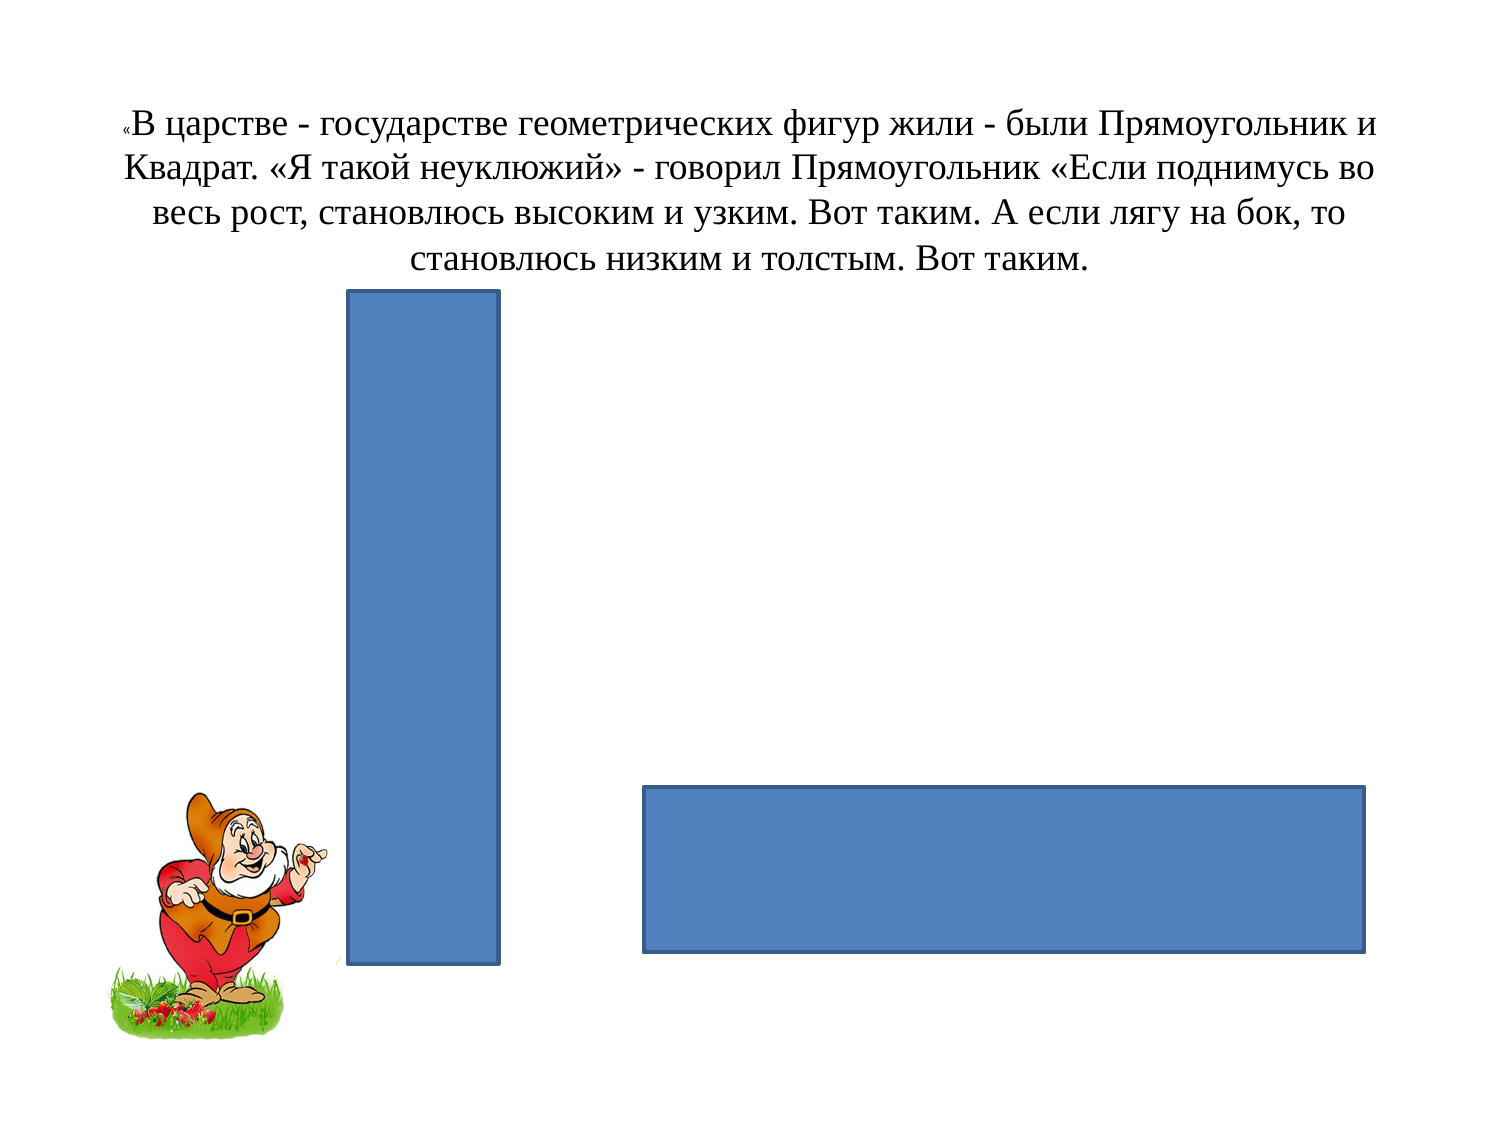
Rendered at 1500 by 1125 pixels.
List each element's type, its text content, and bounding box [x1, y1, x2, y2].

picture [100, 786, 433, 1040]
text_box [348, 291, 498, 964]
title «В царстве - государстве геометрических фигур жили - были Прямоугольник и Квадрат. «Я такой неуклюжий» - говорил Прямоугольник «Если поднимусь во весь рост, становлюсь высоким и узким. Вот таким. А если лягу на бок, то становлюсь низким и толстым. Вот таким. [75, 45, 1426, 233]
text_box [644, 787, 1364, 952]
